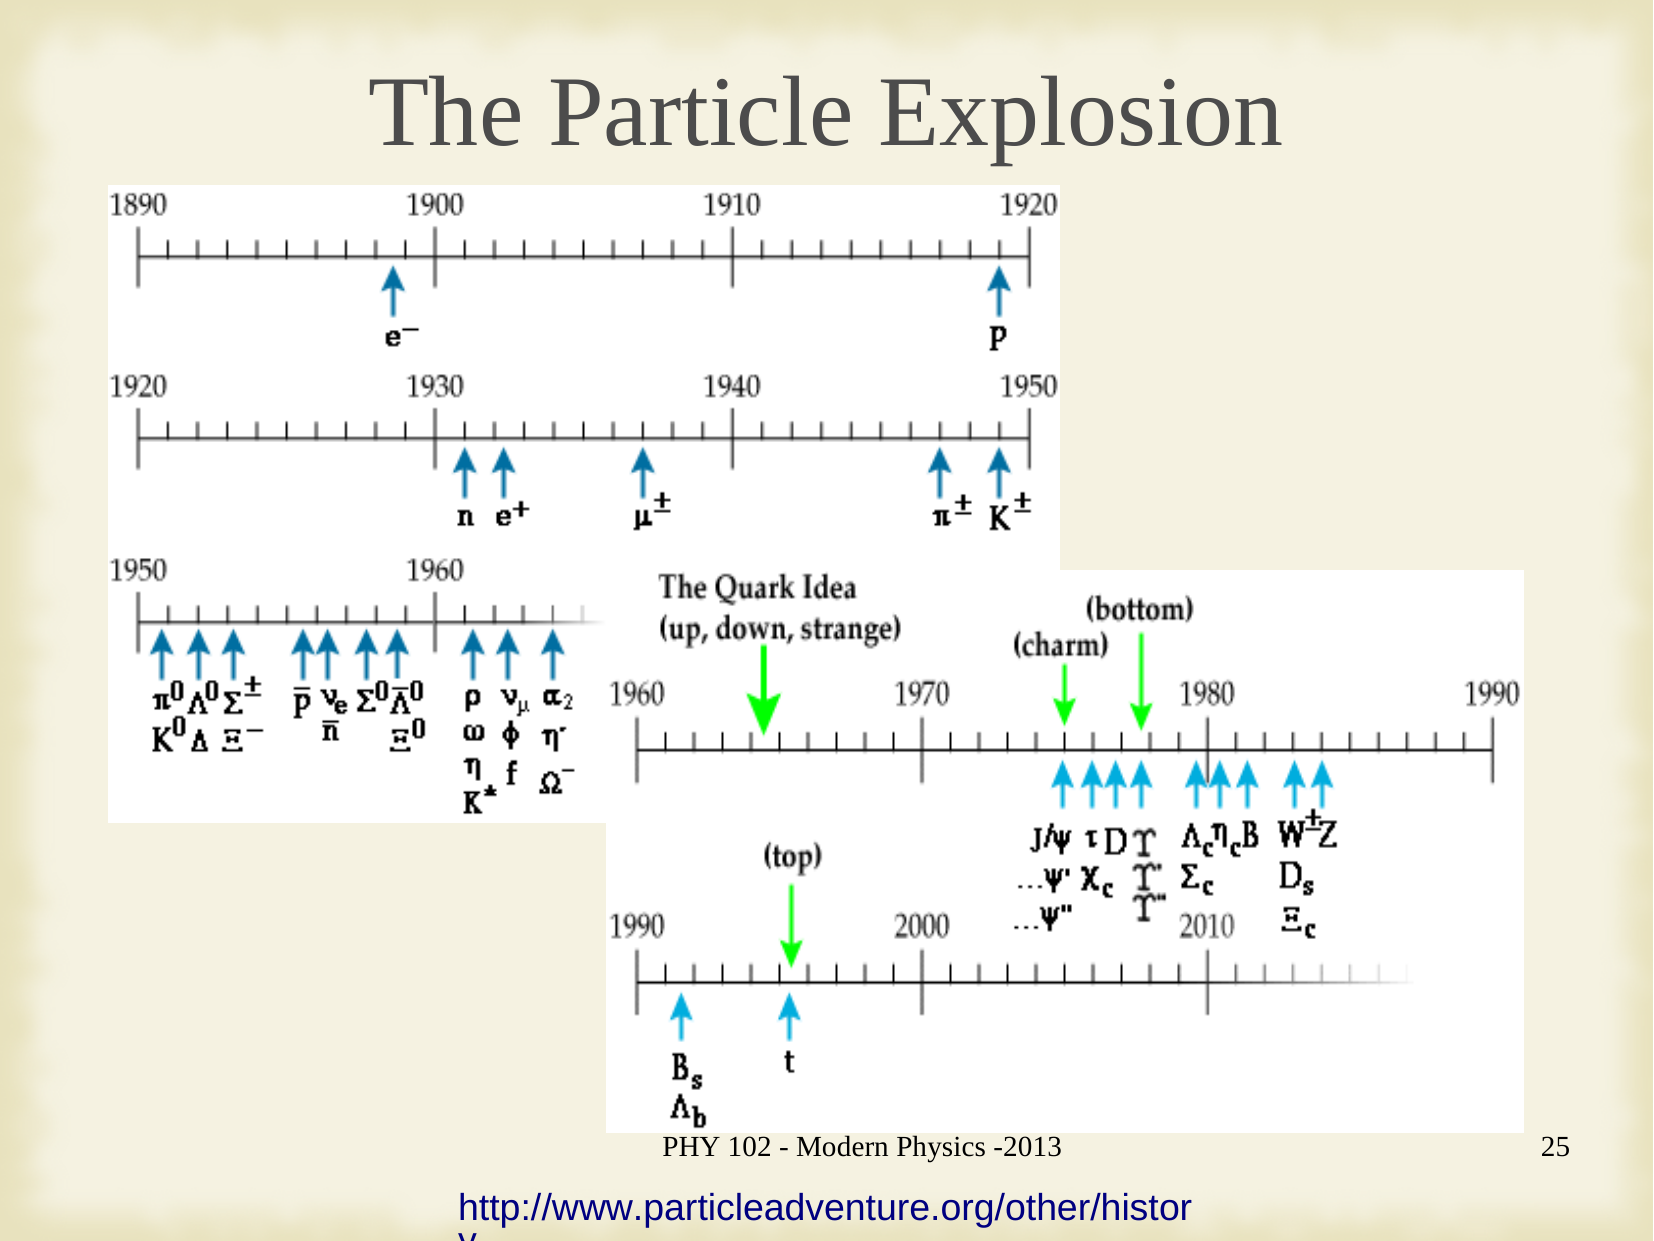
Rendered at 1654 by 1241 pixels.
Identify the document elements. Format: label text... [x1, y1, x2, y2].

picture [0, 0, 1653, 1241]
title The Particle Explosion [82, 15, 1571, 208]
text_box http://www.particleadventure.org/other/history [443, 1178, 1224, 1236]
picture [463, 1236, 472, 1241]
